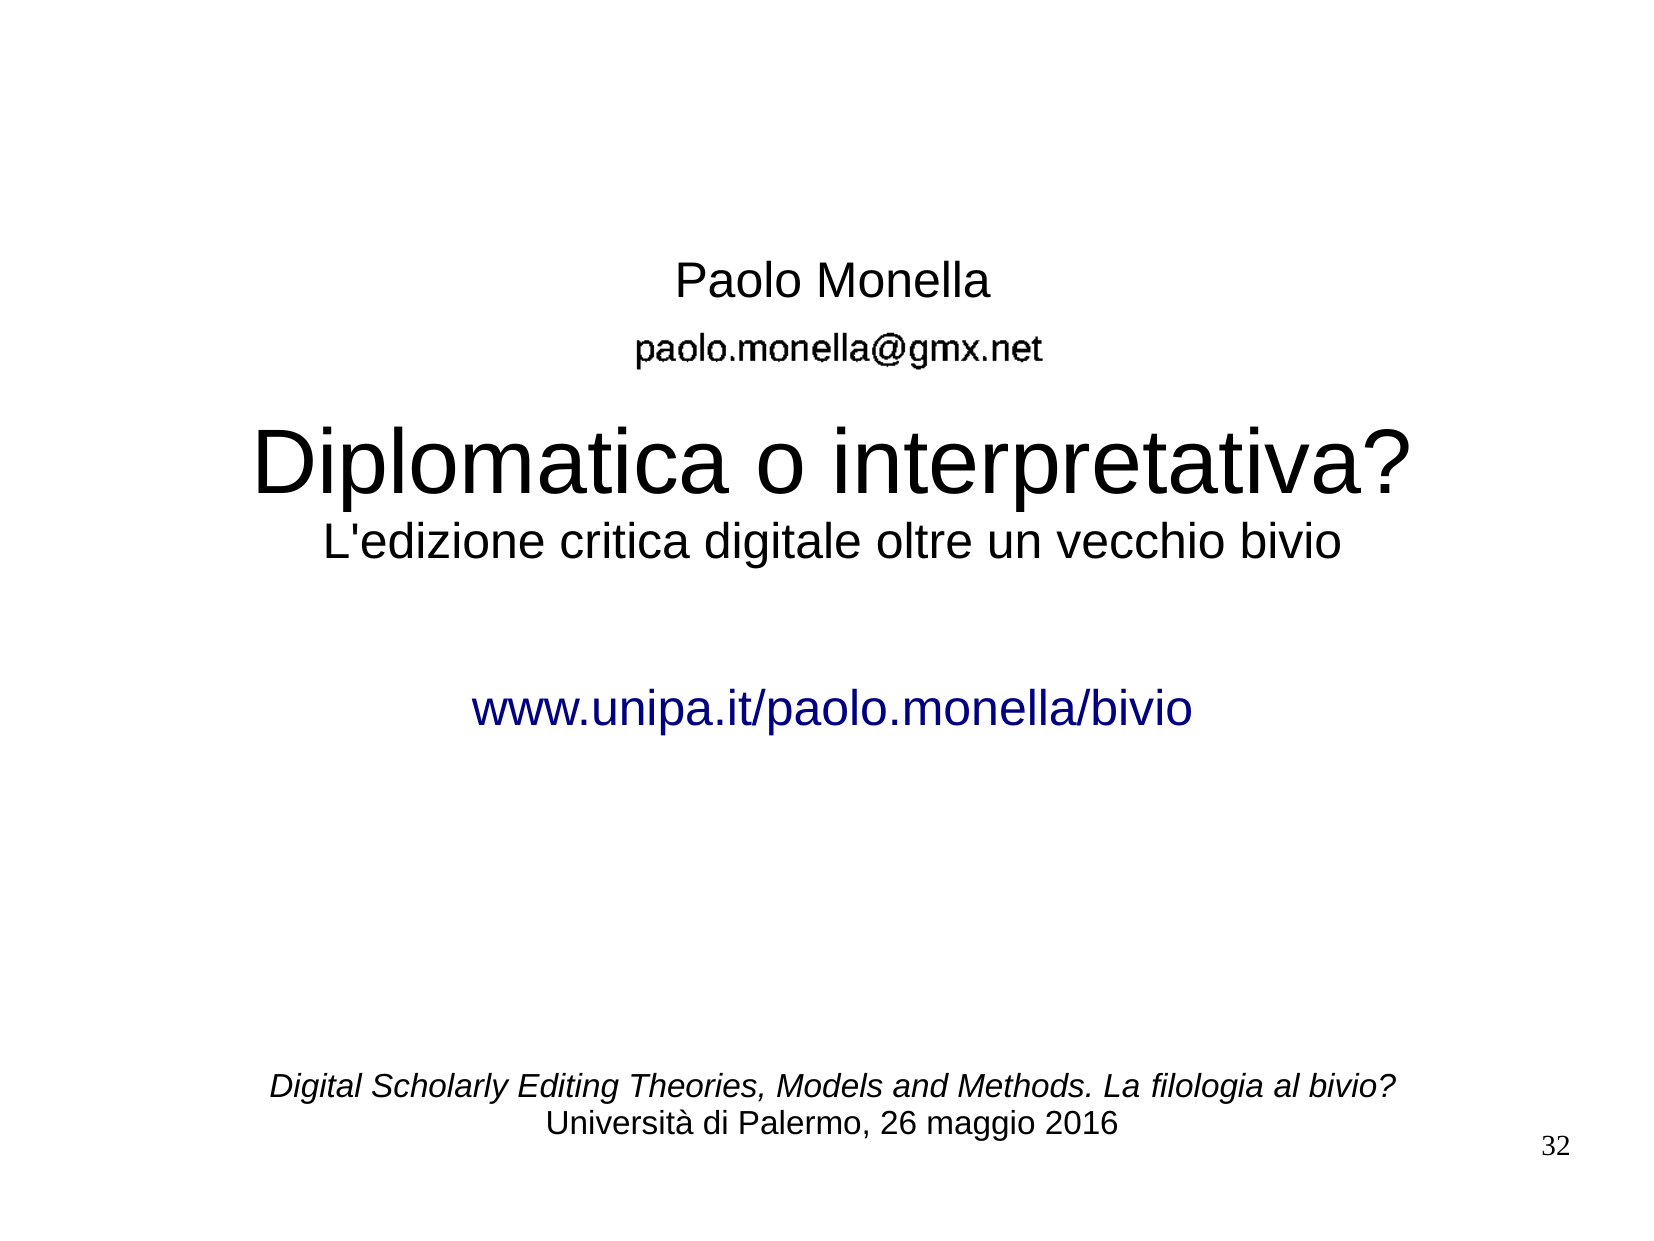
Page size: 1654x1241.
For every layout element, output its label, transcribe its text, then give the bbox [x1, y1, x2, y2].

picture [620, 322, 1055, 373]
subtitle Digital Scholarly Editing Theories, Models and Methods. La filologia al bivio? Università di Palermo, 26 maggio 2016 [129, 968, 1536, 1241]
title Paolo Monella Diplomatica o interpretativa? L'edizione critica digitale oltre un vecchio bivio www.unipa.it/paolo.monella/bivio [129, 250, 1536, 738]
